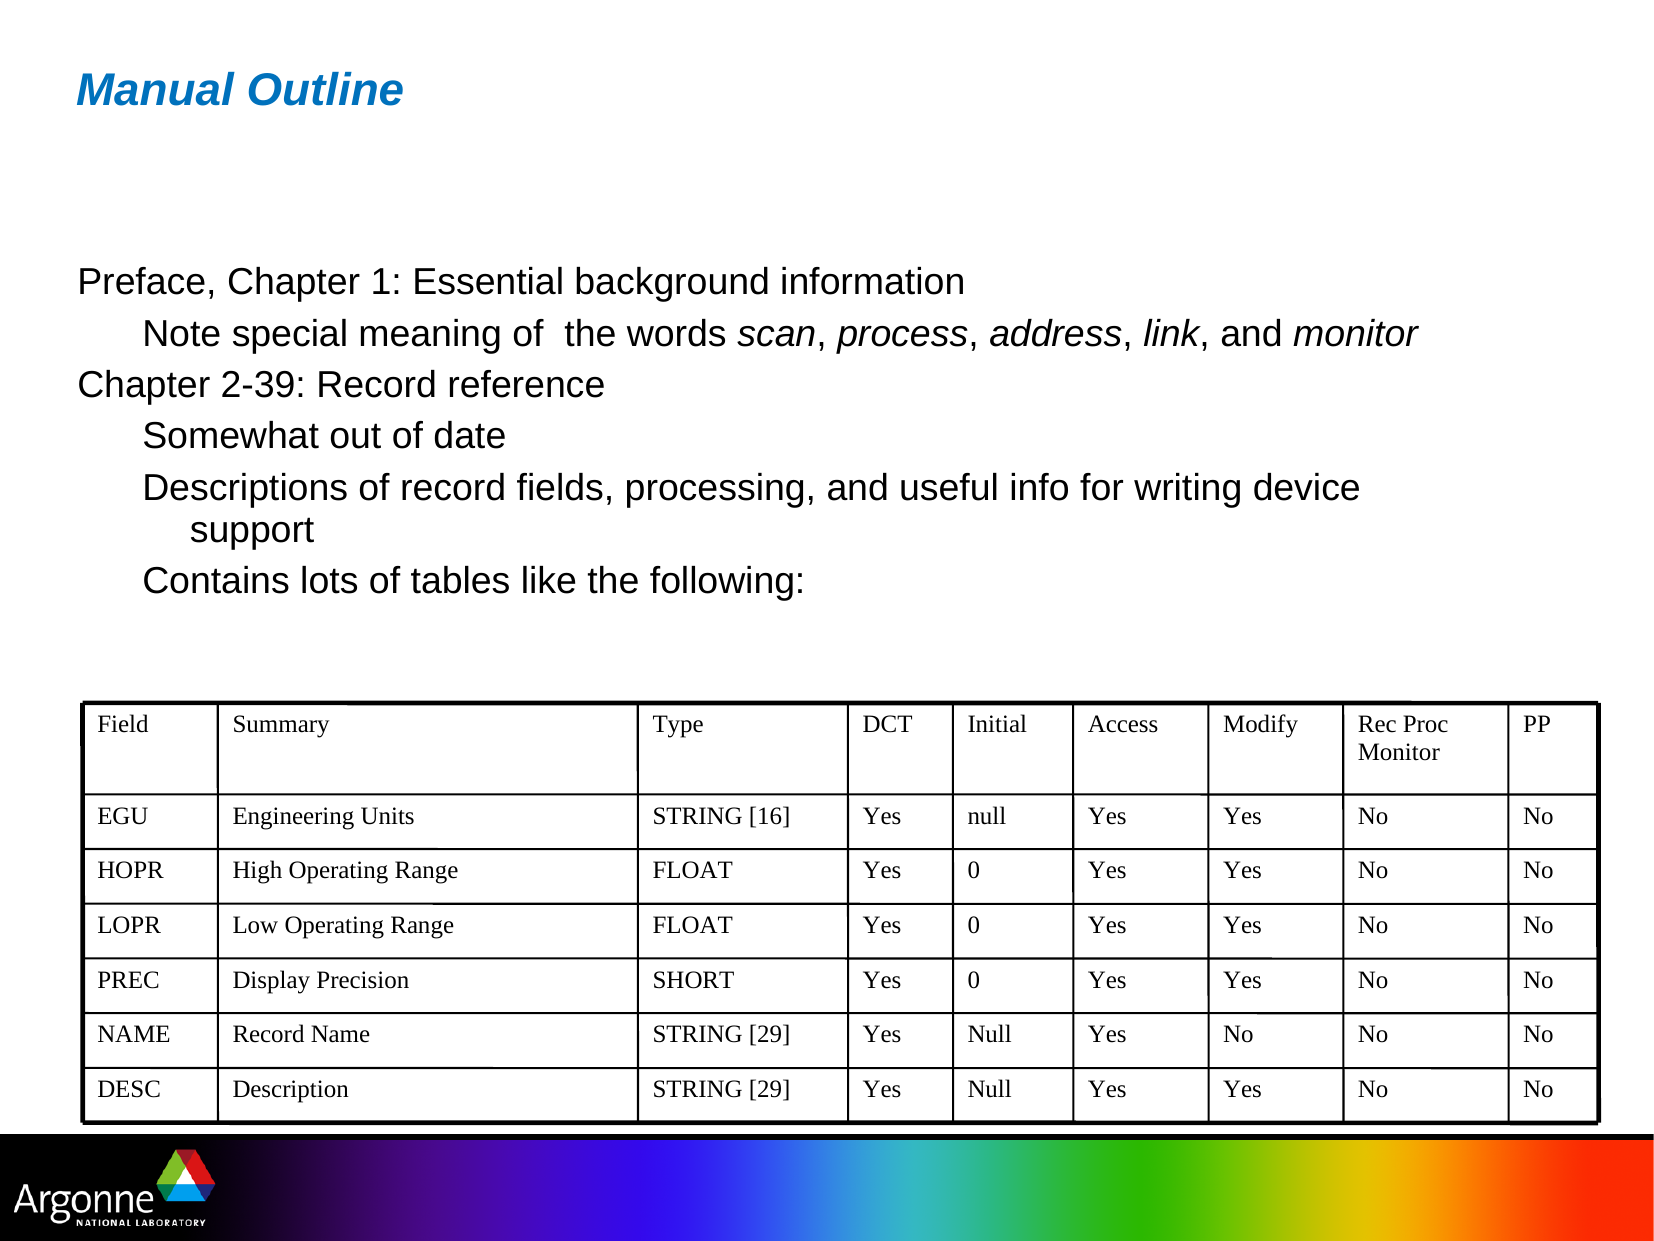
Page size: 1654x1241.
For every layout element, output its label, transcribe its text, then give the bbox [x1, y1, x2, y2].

text_box Yes [849, 796, 951, 848]
text_box No [1510, 905, 1596, 957]
text_box Yes [1075, 905, 1207, 957]
text_box SHORT [639, 960, 847, 1012]
text_box Yes [850, 1015, 952, 1067]
text_box Yes [850, 960, 952, 1012]
text_box Yes [1075, 1015, 1207, 1067]
text_box PREC [86, 960, 216, 1012]
text_box No [1345, 796, 1507, 848]
text_box No [1345, 851, 1507, 902]
text_box Initial [954, 706, 1072, 793]
text_box Type [639, 706, 846, 793]
text_box STRING [29] [640, 1070, 847, 1120]
text_box Yes [1210, 1070, 1342, 1120]
text_box Yes [1210, 796, 1342, 848]
text_box No [1510, 851, 1596, 902]
text_box Display Precision [219, 960, 636, 1012]
text_box Modify [1210, 706, 1342, 793]
text_box Yes [1210, 851, 1342, 902]
text_box 0 [955, 905, 1072, 957]
text_box Yes [1075, 796, 1207, 848]
text_box No [1510, 960, 1596, 1012]
text_box Yes [850, 1070, 952, 1120]
text_box HOPR [85, 851, 216, 902]
text_box FLOAT [639, 851, 846, 902]
title Manual Outline [61, 45, 1500, 123]
text_box No [1345, 905, 1507, 957]
text_box DESC [86, 1069, 216, 1120]
text_box Yes [1075, 960, 1207, 1012]
text_box EGU [85, 796, 216, 847]
text_box No [1510, 796, 1596, 848]
text_box Record Name [219, 1015, 636, 1067]
text_box Yes [1210, 960, 1342, 1012]
text_box High Operating Range [219, 851, 636, 902]
text_box No [1345, 1070, 1507, 1120]
text_box No [1345, 1015, 1507, 1067]
text_box No [1345, 960, 1507, 1012]
text_box Null [955, 1070, 1072, 1120]
text_box No [1210, 1015, 1342, 1067]
text_box NAME [86, 1015, 216, 1066]
text_box 0 [954, 851, 1072, 902]
list Preface, Chapter 1: Essential background information Note special meaning of the words scan, process, address, link, and monitor Chapter 2-39: Record reference Somewhat out of date Descriptions of record fields, processing, and useful info for writing device support Contains lots of tables like the following: [62, 253, 1498, 706]
text_box DCT [849, 706, 951, 793]
text_box STRING [29] [639, 1015, 847, 1067]
text_box Yes [1075, 1070, 1207, 1120]
picture [0, 1134, 1654, 1241]
text_box Access [1075, 706, 1207, 793]
text_box Summary [219, 706, 636, 793]
text_box Rec Proc Monitor [1345, 706, 1507, 793]
text_box Yes [1210, 905, 1342, 957]
text_box Yes [850, 851, 951, 902]
text_box Low Operating Range [219, 905, 636, 957]
text_box No [1510, 1015, 1596, 1067]
text_box PP [1510, 706, 1596, 793]
text_box No [1510, 1070, 1596, 1120]
text_box Null [955, 1015, 1072, 1067]
text_box Engineering Units [219, 796, 636, 848]
text_box Yes [1075, 851, 1207, 902]
text_box null [954, 796, 1072, 848]
text_box 0 [955, 960, 1072, 1012]
text_box STRING [16] [639, 796, 846, 848]
text_box FLOAT [639, 905, 847, 957]
text_box Yes [850, 905, 951, 957]
text_box Field [85, 706, 216, 793]
text_box Description [219, 1070, 636, 1120]
text_box LOPR [86, 905, 216, 957]
